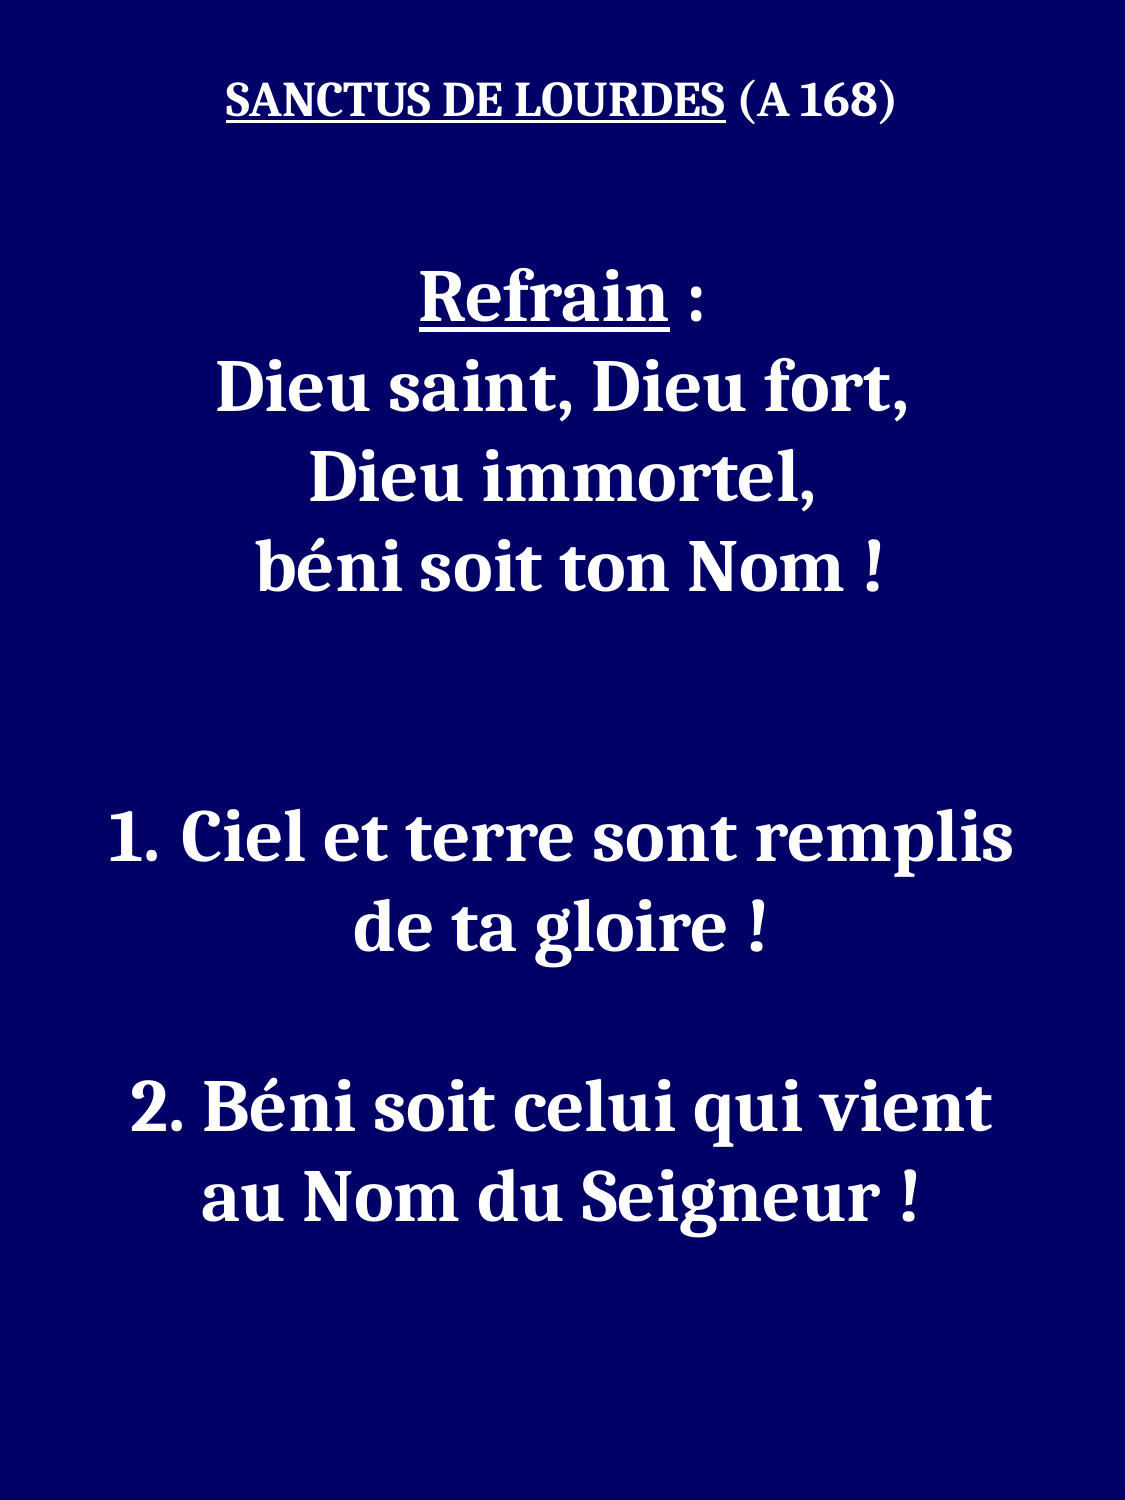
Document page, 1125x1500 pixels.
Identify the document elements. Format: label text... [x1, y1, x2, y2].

text_box SANCTUS DE LOURDES (A 168) Refrain : Dieu saint, Dieu fort, Dieu immortel, béni soit ton Nom ! Ciel et terre sont remplis de ta gloire ! 2. Béni soit celui qui vient au Nom du Seigneur ! [0, 59, 1125, 1245]
